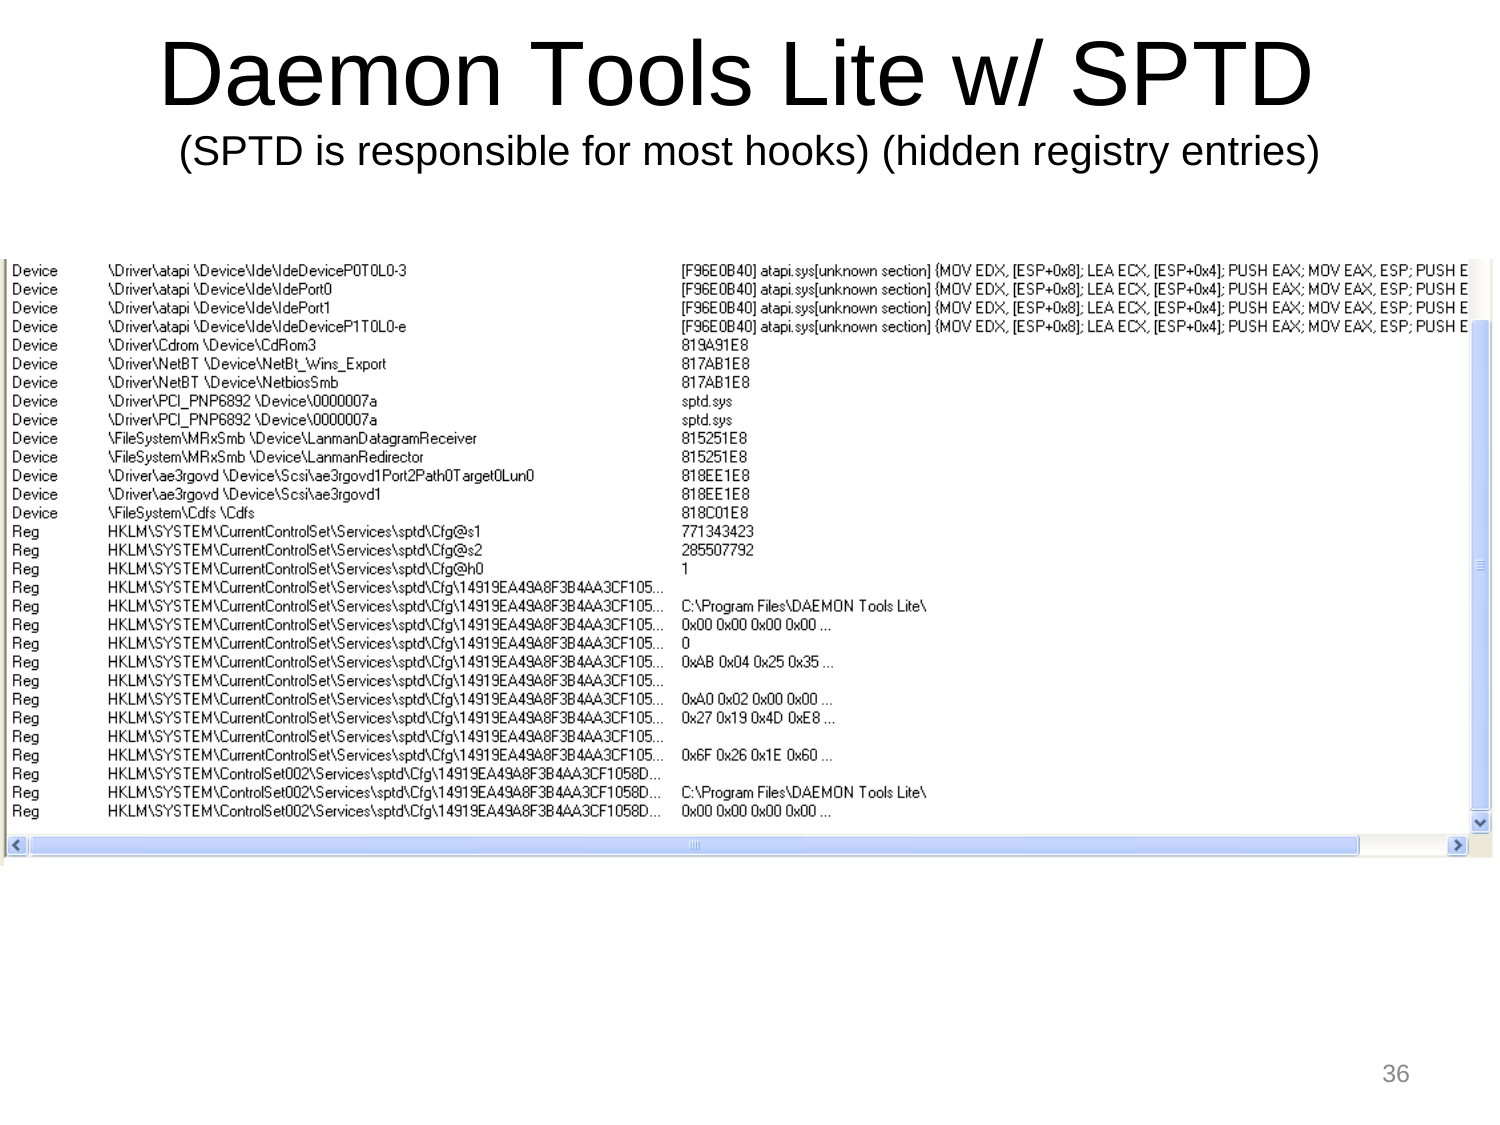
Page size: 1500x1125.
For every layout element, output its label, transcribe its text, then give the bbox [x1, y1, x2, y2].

text_box <number> [1074, 1042, 1426, 1103]
picture [0, 259, 1500, 866]
title Daemon Tools Lite w/ SPTD (SPTD is responsible for most hooks) (hidden registry entries) [0, 0, 1500, 188]
